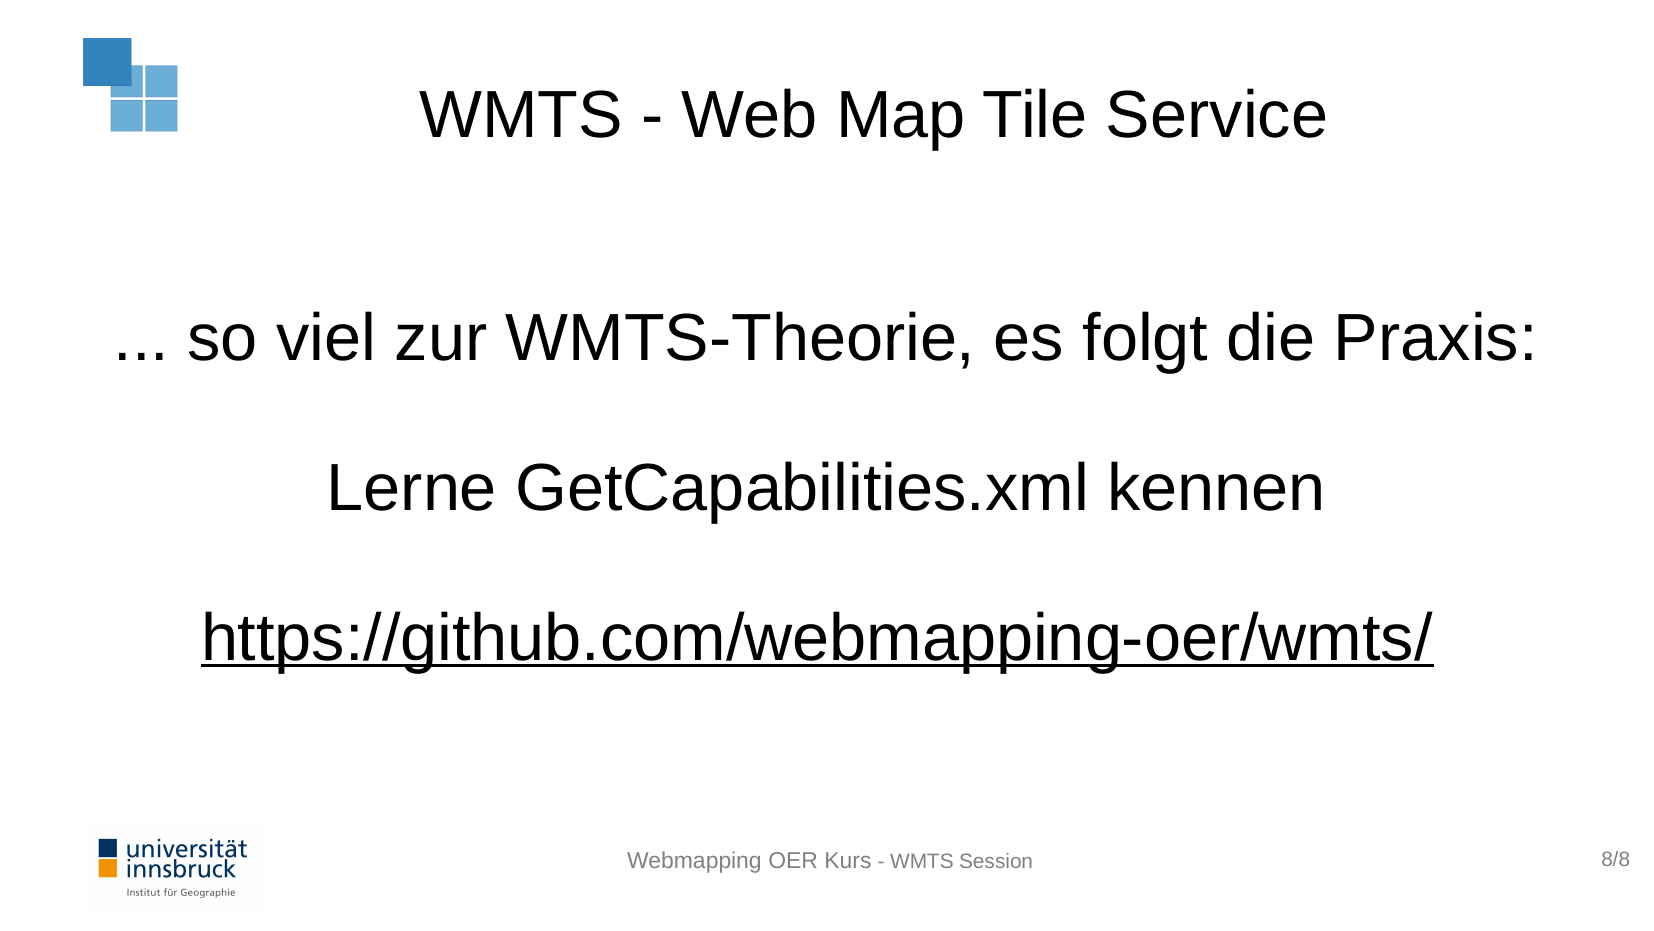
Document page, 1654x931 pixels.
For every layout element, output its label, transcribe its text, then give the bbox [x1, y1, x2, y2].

subtitle ... so viel zur WMTS-Theorie, es folgt die Praxis: Lerne GetCapabilities.xml kennen https://github.com/webmapping-oer/wmts/ [82, 217, 1571, 758]
title WMTS - Web Map Tile Service [206, 37, 1542, 193]
picture [82, 822, 263, 912]
picture [82, 37, 178, 132]
